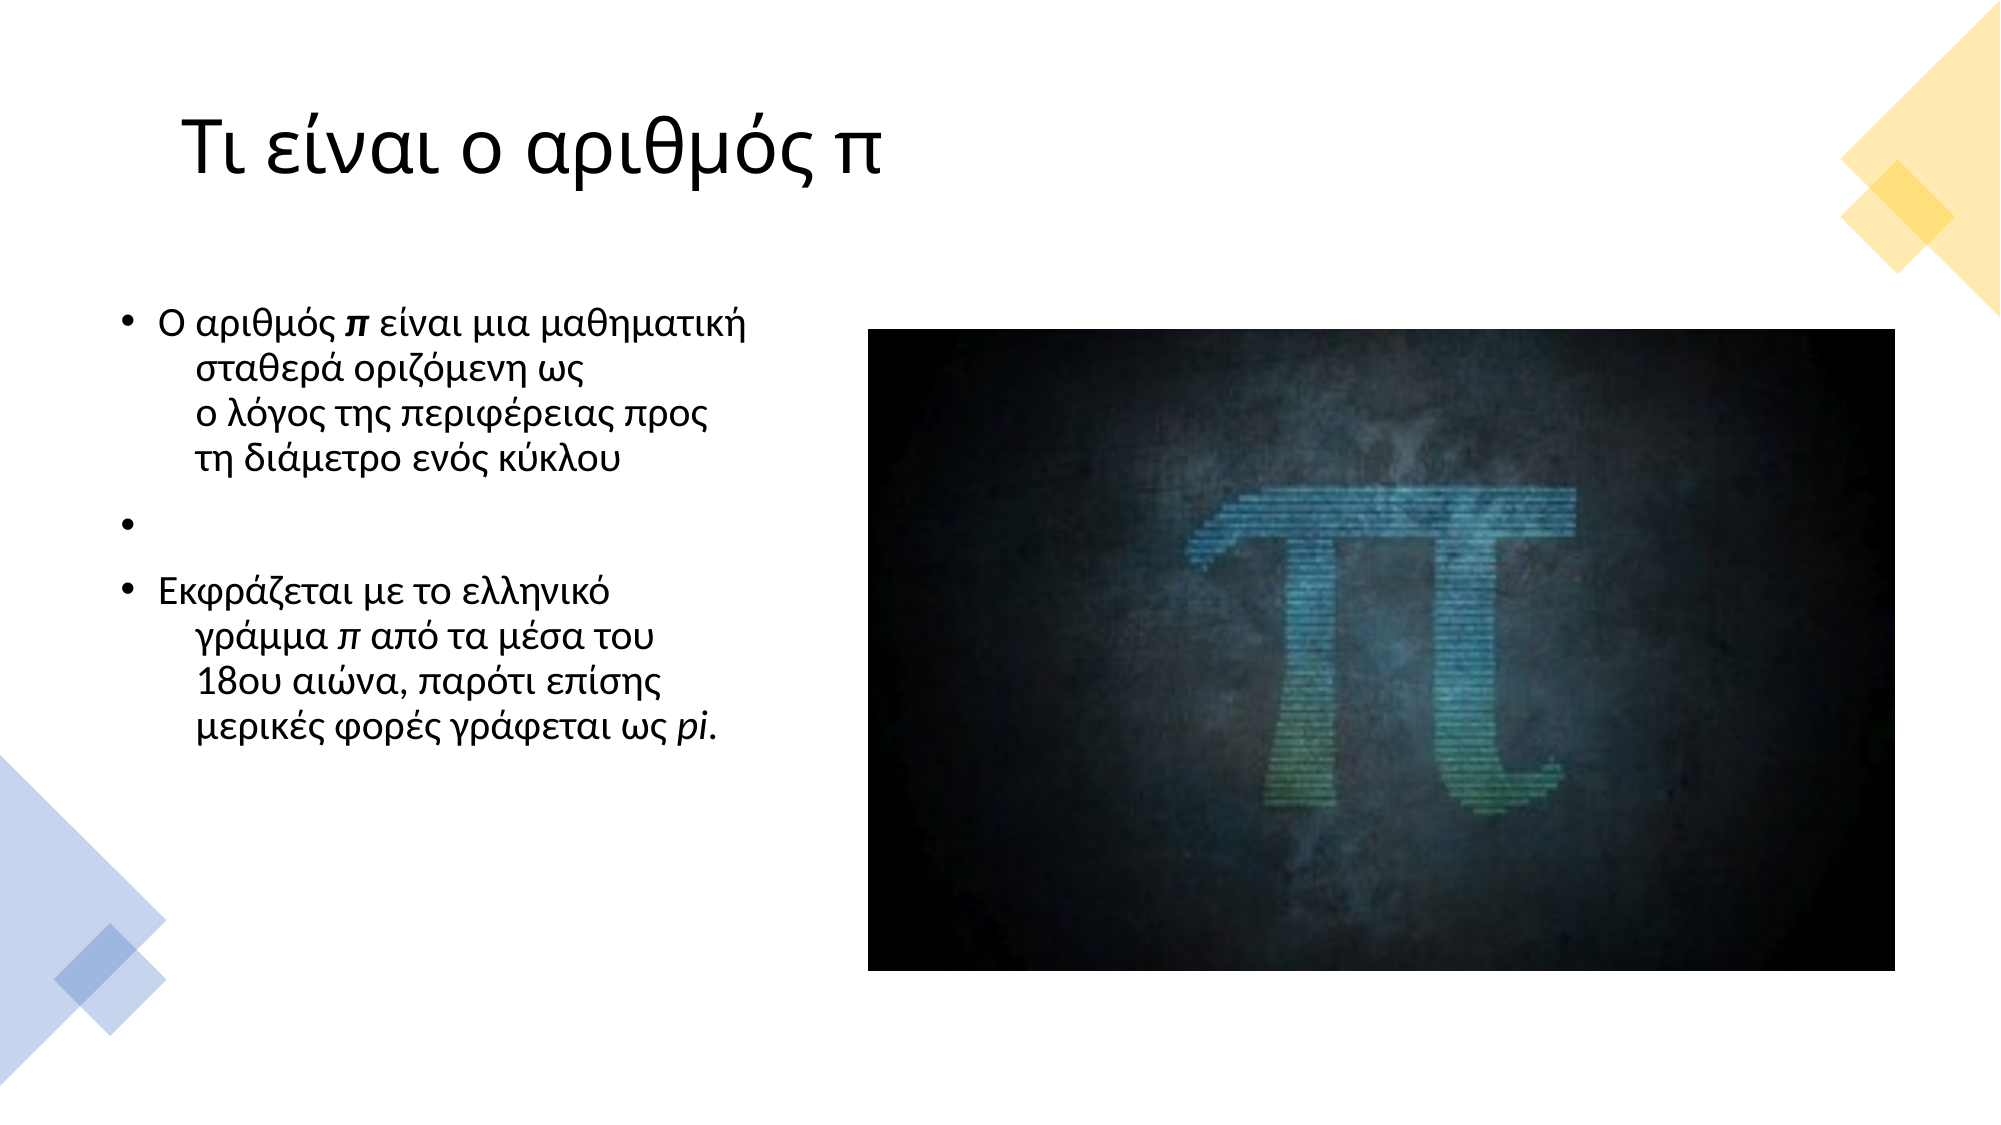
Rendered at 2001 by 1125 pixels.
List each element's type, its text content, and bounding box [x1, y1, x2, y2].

title Τι είναι ο αριθμός π [166, 52, 1895, 246]
picture [868, 329, 1895, 971]
text_box [0, 0, 2000, 1125]
list Ο αριθμός π είναι μια μαθηματική σταθερά οριζόμενη ως ο λόγος της περιφέρειας προς τη διάμετρο ενός κύκλου Εκφράζεται με το ελληνικό γράμμα π από τα μέσα του 18ου αιώνα, παρότι επίσης μερικές φορές γράφεται ως pi. [105, 292, 764, 1014]
